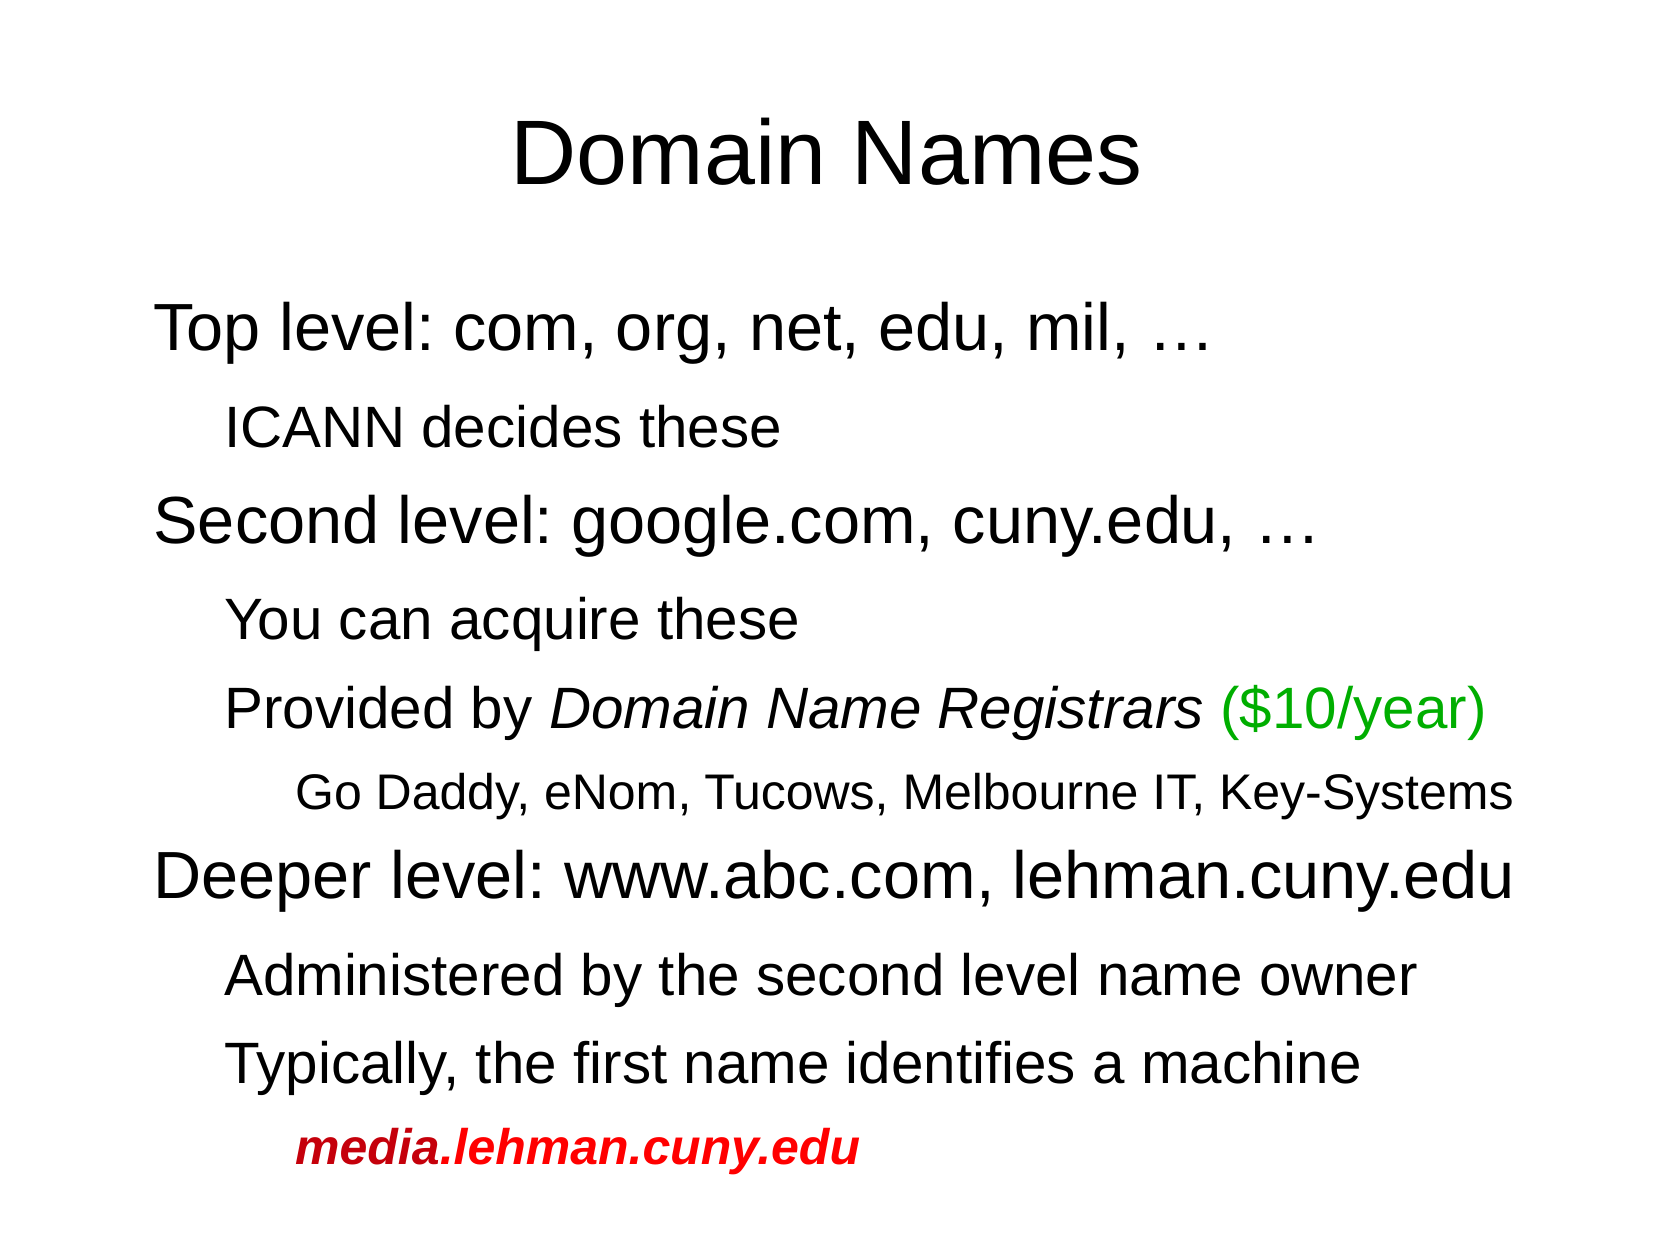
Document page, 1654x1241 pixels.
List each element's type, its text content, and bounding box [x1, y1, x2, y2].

list Top level: com, org, net, edu, mil, … ICANN decides these Second level: google.com, cuny.edu, … You can acquire these Provided by Domain Name Registrars ($10/year) Go Daddy, eNom, Tucows, Melbourne IT, Key-Systems Deeper level: www.abc.com, lehman.cuny.edu Administered by the second level name owner Typically, the first name identifies a machine media.lehman.cuny.edu [82, 290, 1571, 1176]
title Domain Names [82, 49, 1571, 257]
